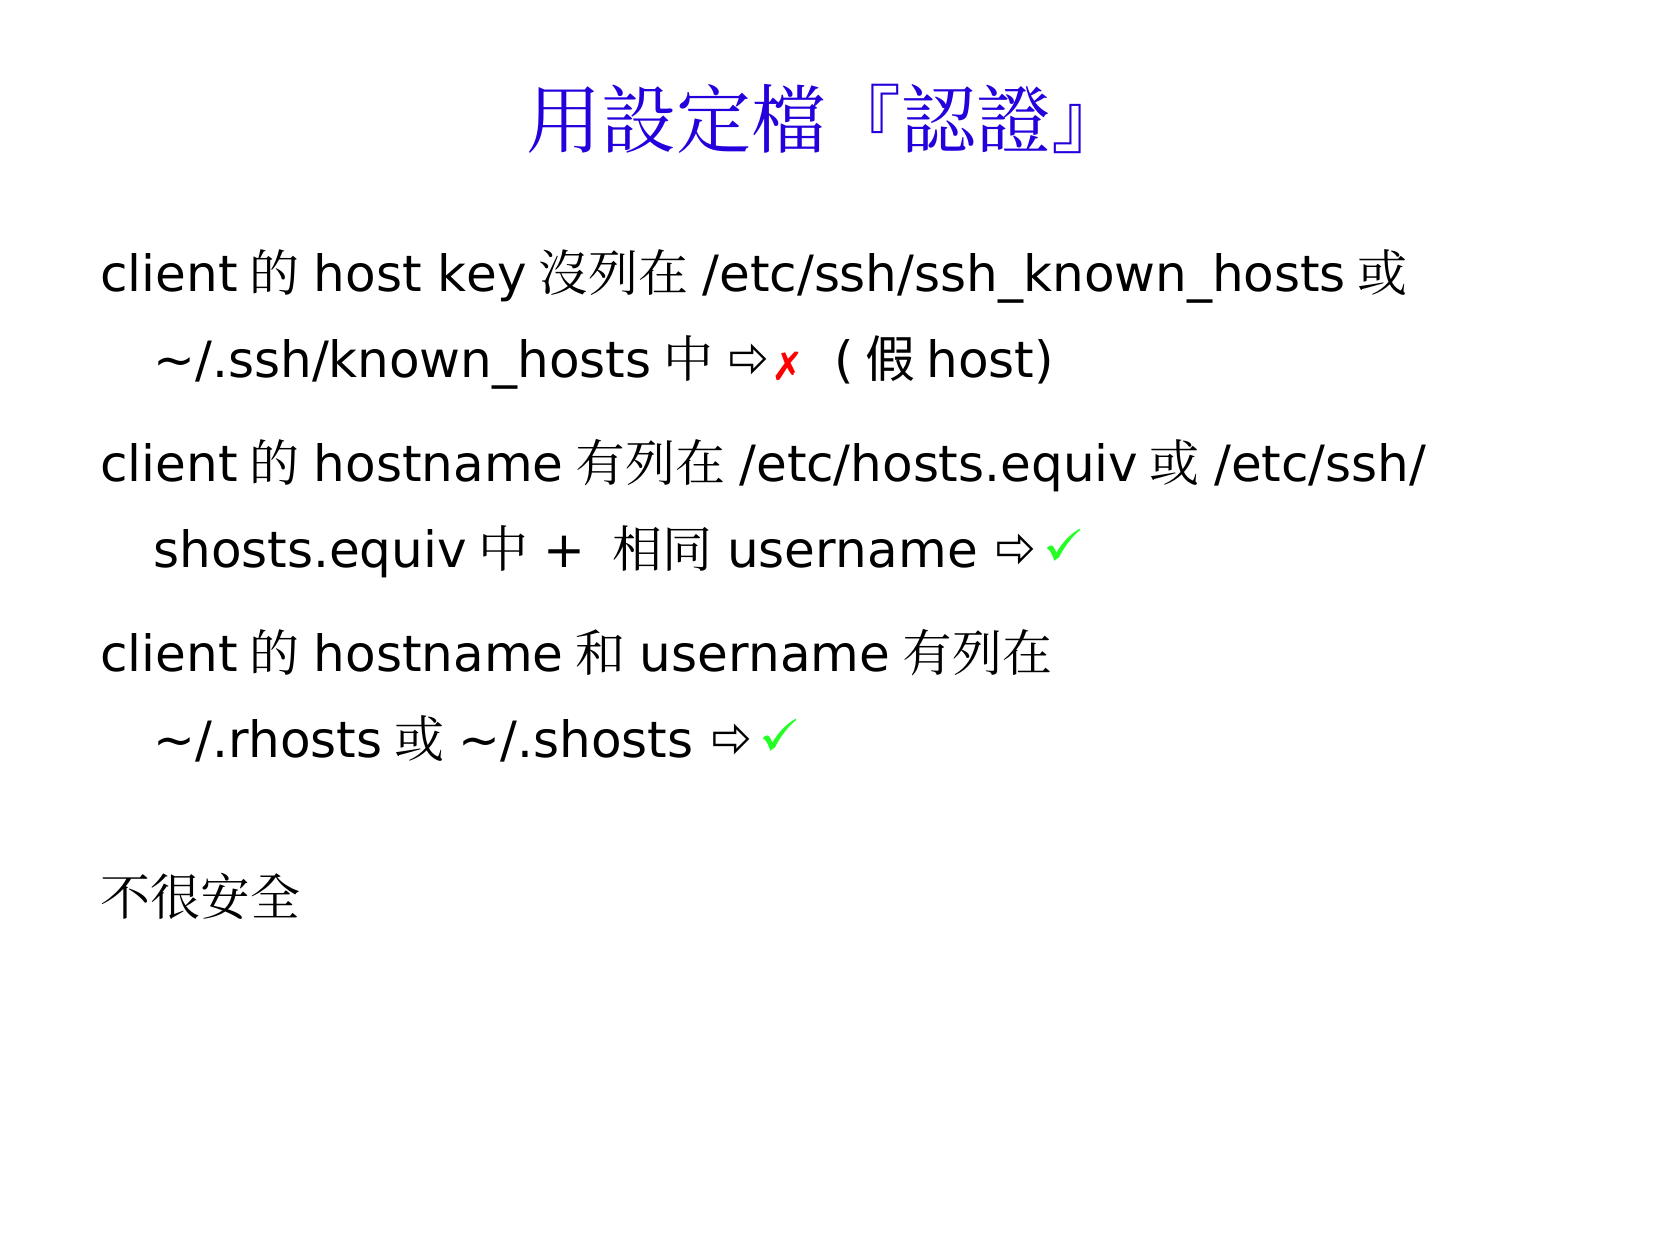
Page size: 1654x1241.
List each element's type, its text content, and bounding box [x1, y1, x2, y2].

title 用設定檔『認證』 [82, 49, 1571, 182]
list client的host key沒列在/etc/ssh/ssh_known_hosts或~/.ssh/known_hosts中  (假host) client的hostname有列在/etc/hosts.equiv或/etc/ssh/shosts.equiv中+ 相同username  client的hostname和username有列在 ~/.rhosts或~/.shosts  不很安全 [82, 219, 1571, 1109]
